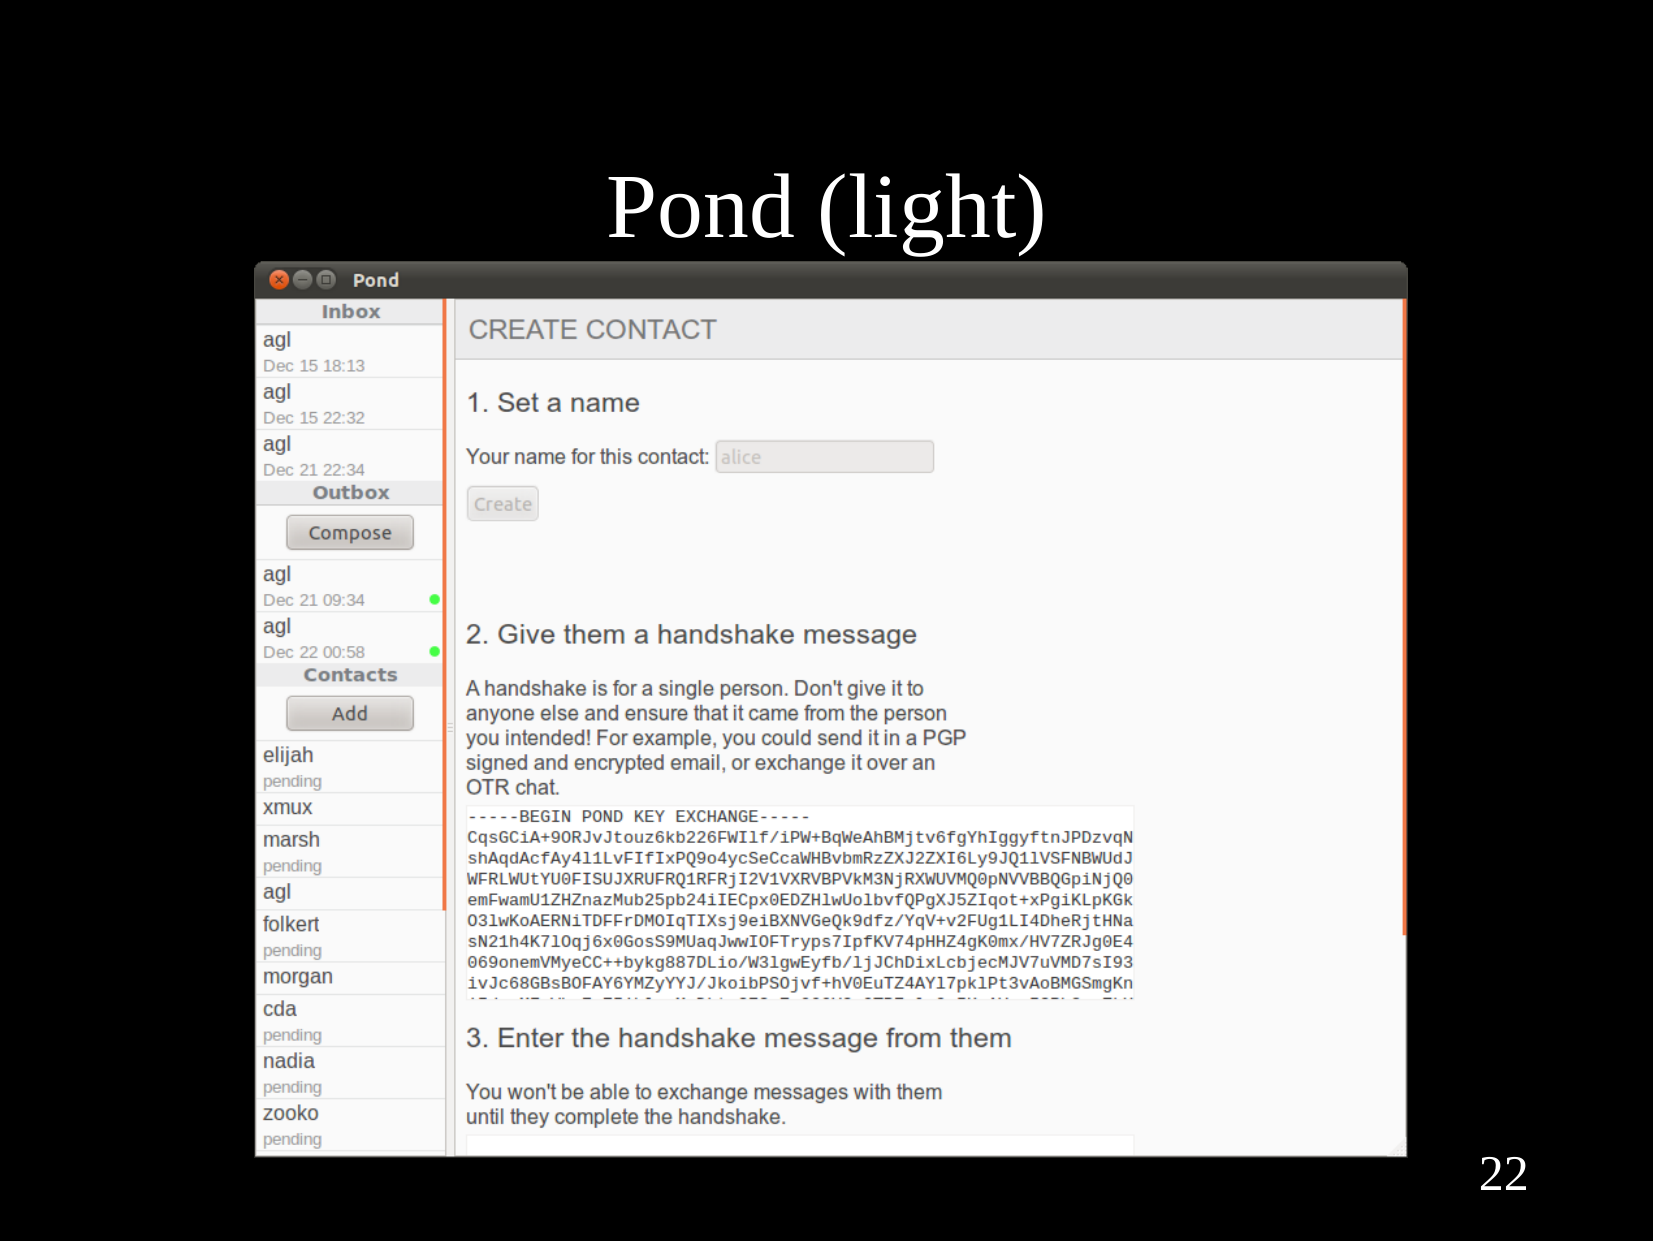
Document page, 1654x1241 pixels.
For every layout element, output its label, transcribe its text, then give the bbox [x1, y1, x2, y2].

title Pond (light) [121, 102, 1534, 311]
picture [254, 261, 1408, 1158]
